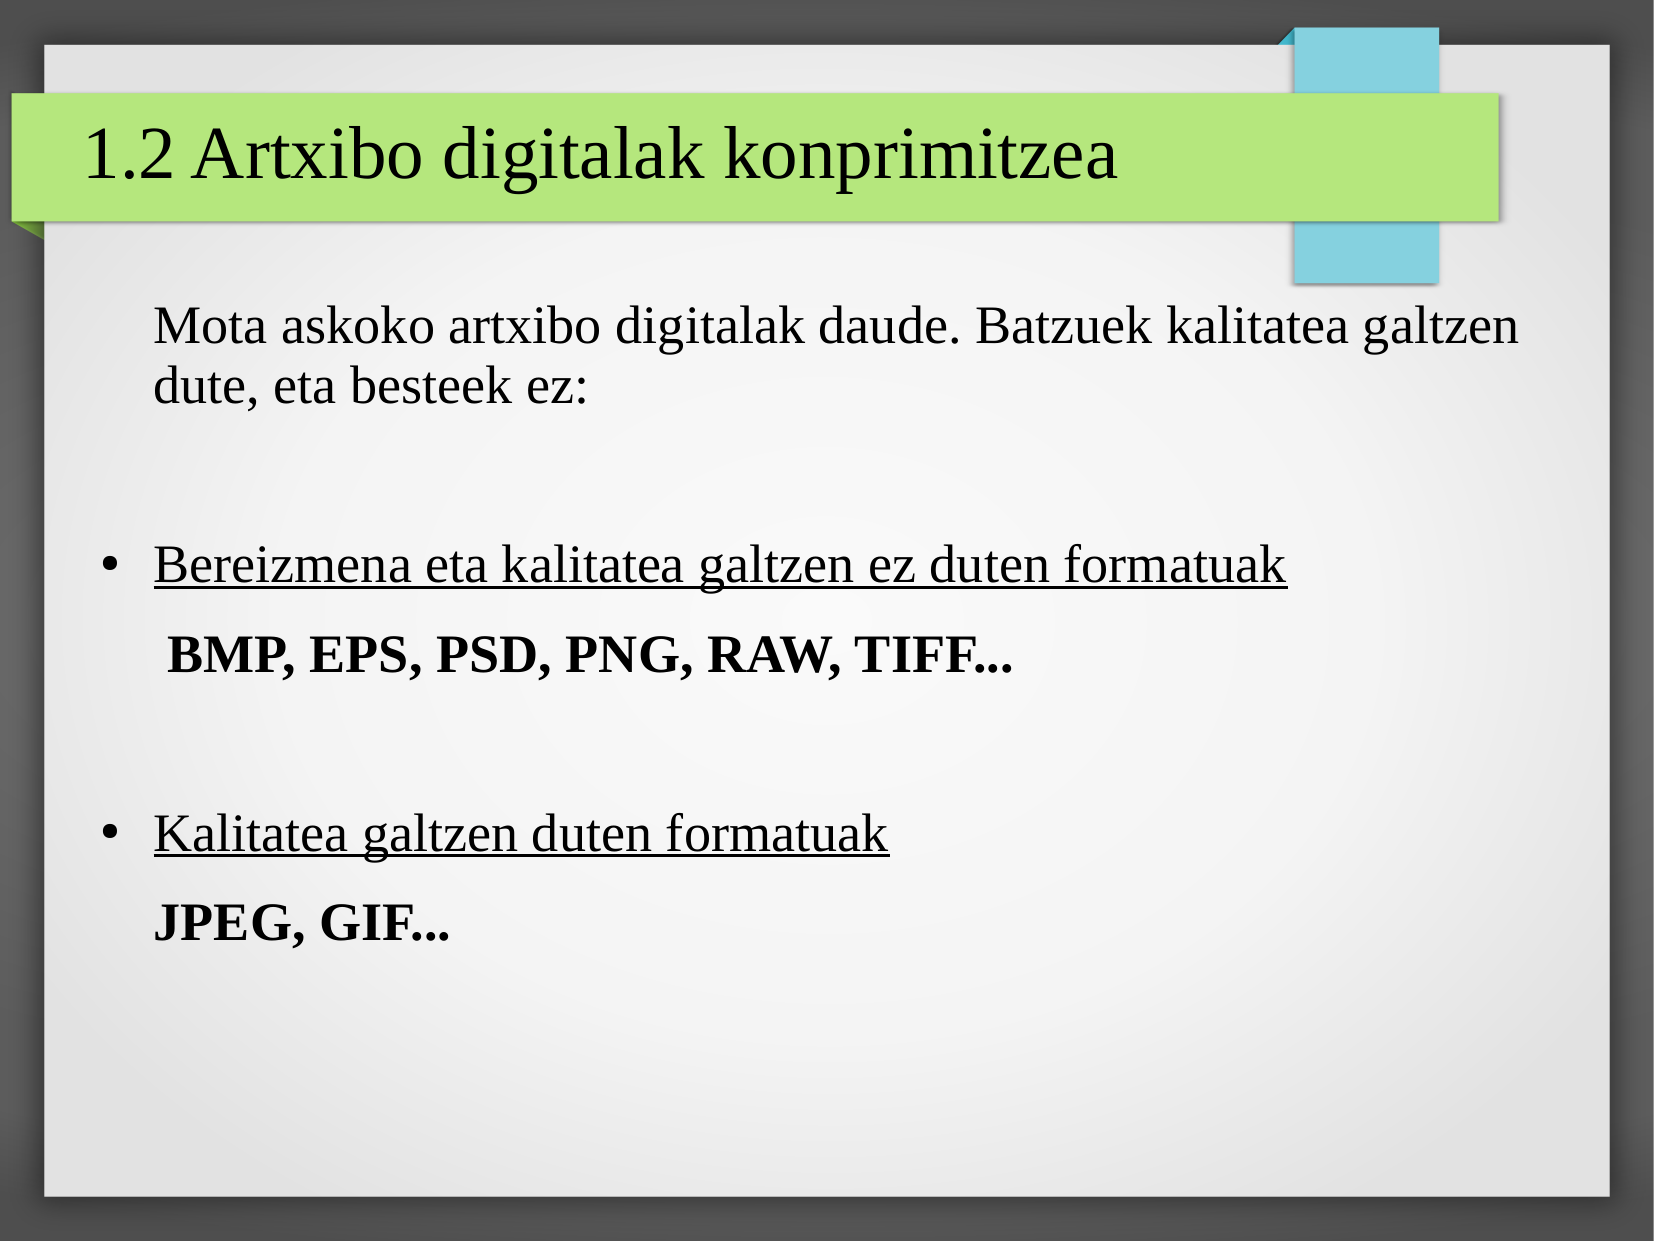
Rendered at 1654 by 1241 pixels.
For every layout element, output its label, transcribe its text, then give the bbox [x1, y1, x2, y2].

title 1.2 Artxibo digitalak konprimitzea [82, 94, 1264, 213]
picture [0, 0, 1654, 1241]
list Mota askoko artxibo digitalak daude. Batzuek kalitatea galtzen dute, eta besteek ez: Bereizmena eta kalitatea galtzen ez duten formatuak BMP, EPS, PSD, PNG, RAW, TIFF... Kalitatea galtzen duten formatuak JPEG, GIF... [82, 295, 1571, 1015]
